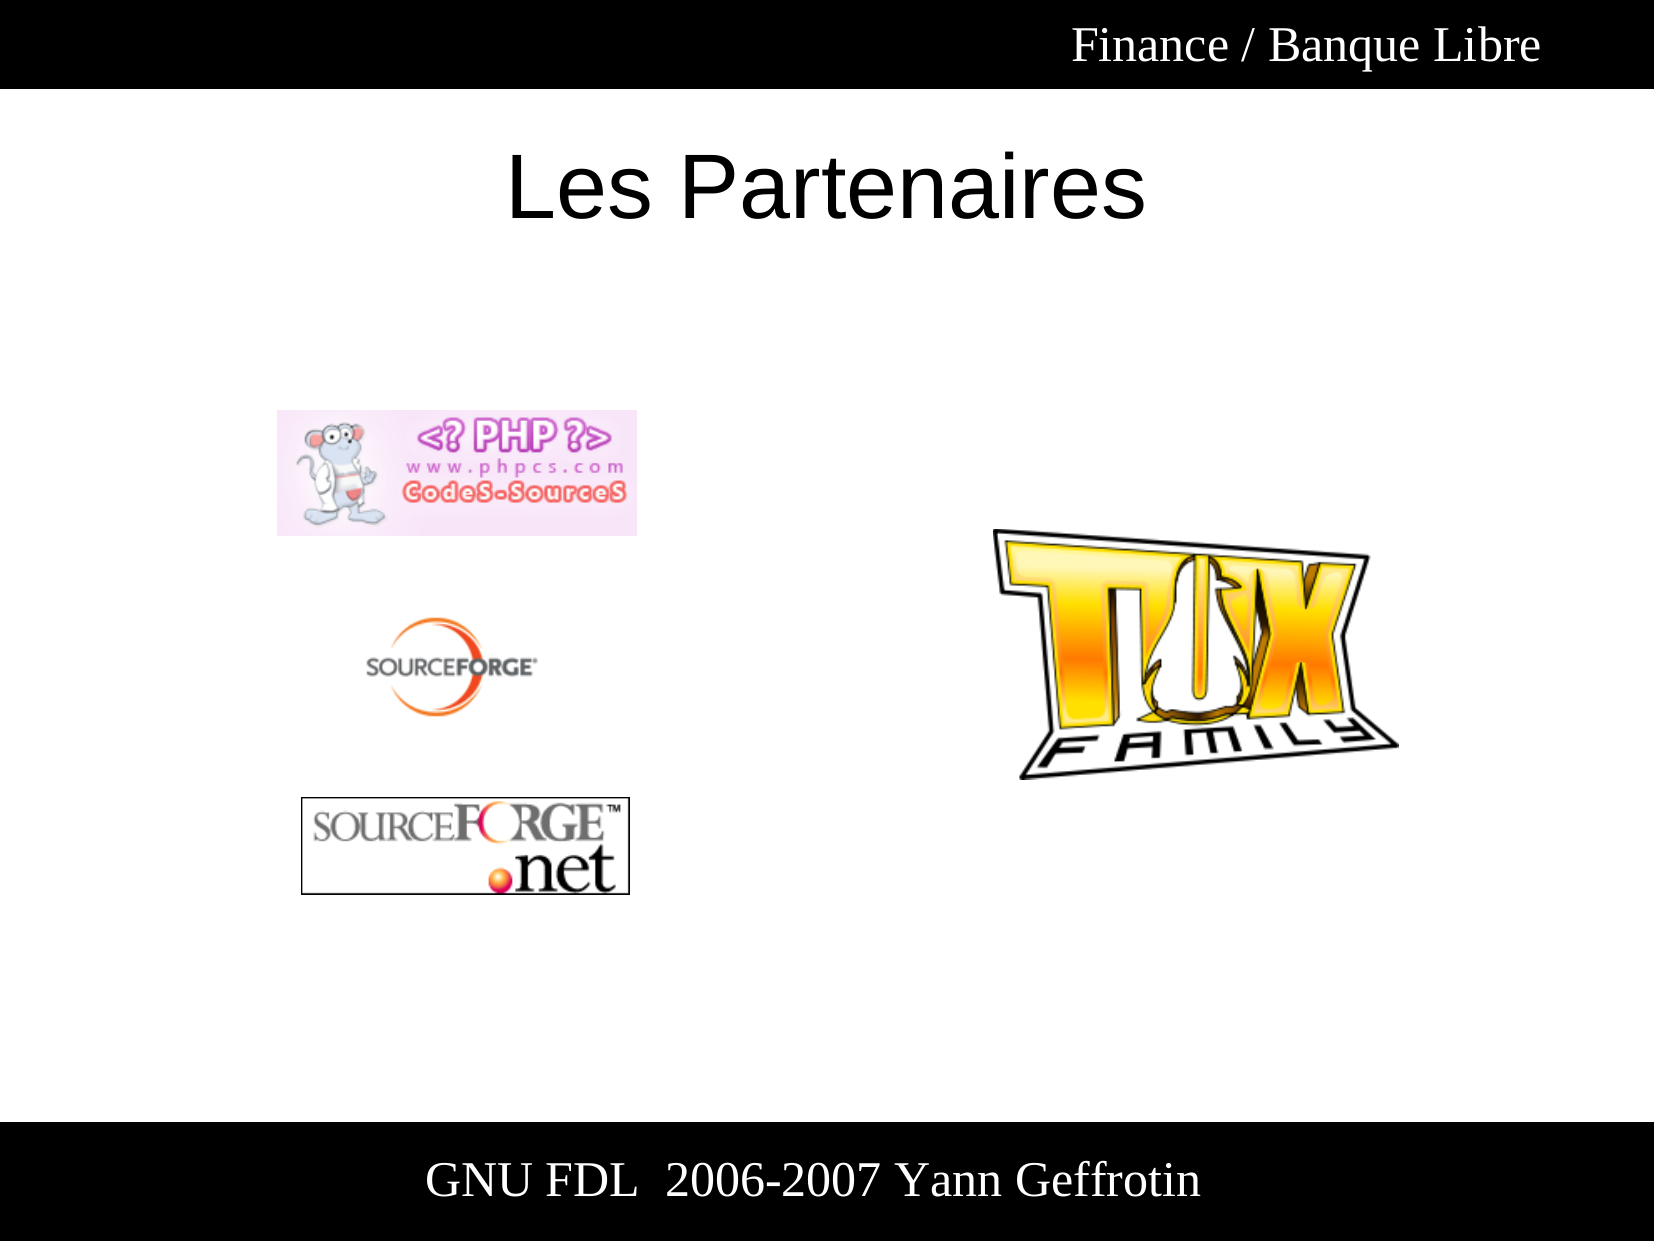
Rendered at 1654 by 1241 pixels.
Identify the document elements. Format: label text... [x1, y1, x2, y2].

picture [277, 410, 637, 536]
title Les Partenaires [82, 118, 1571, 257]
subtitle [82, 290, 1571, 1109]
